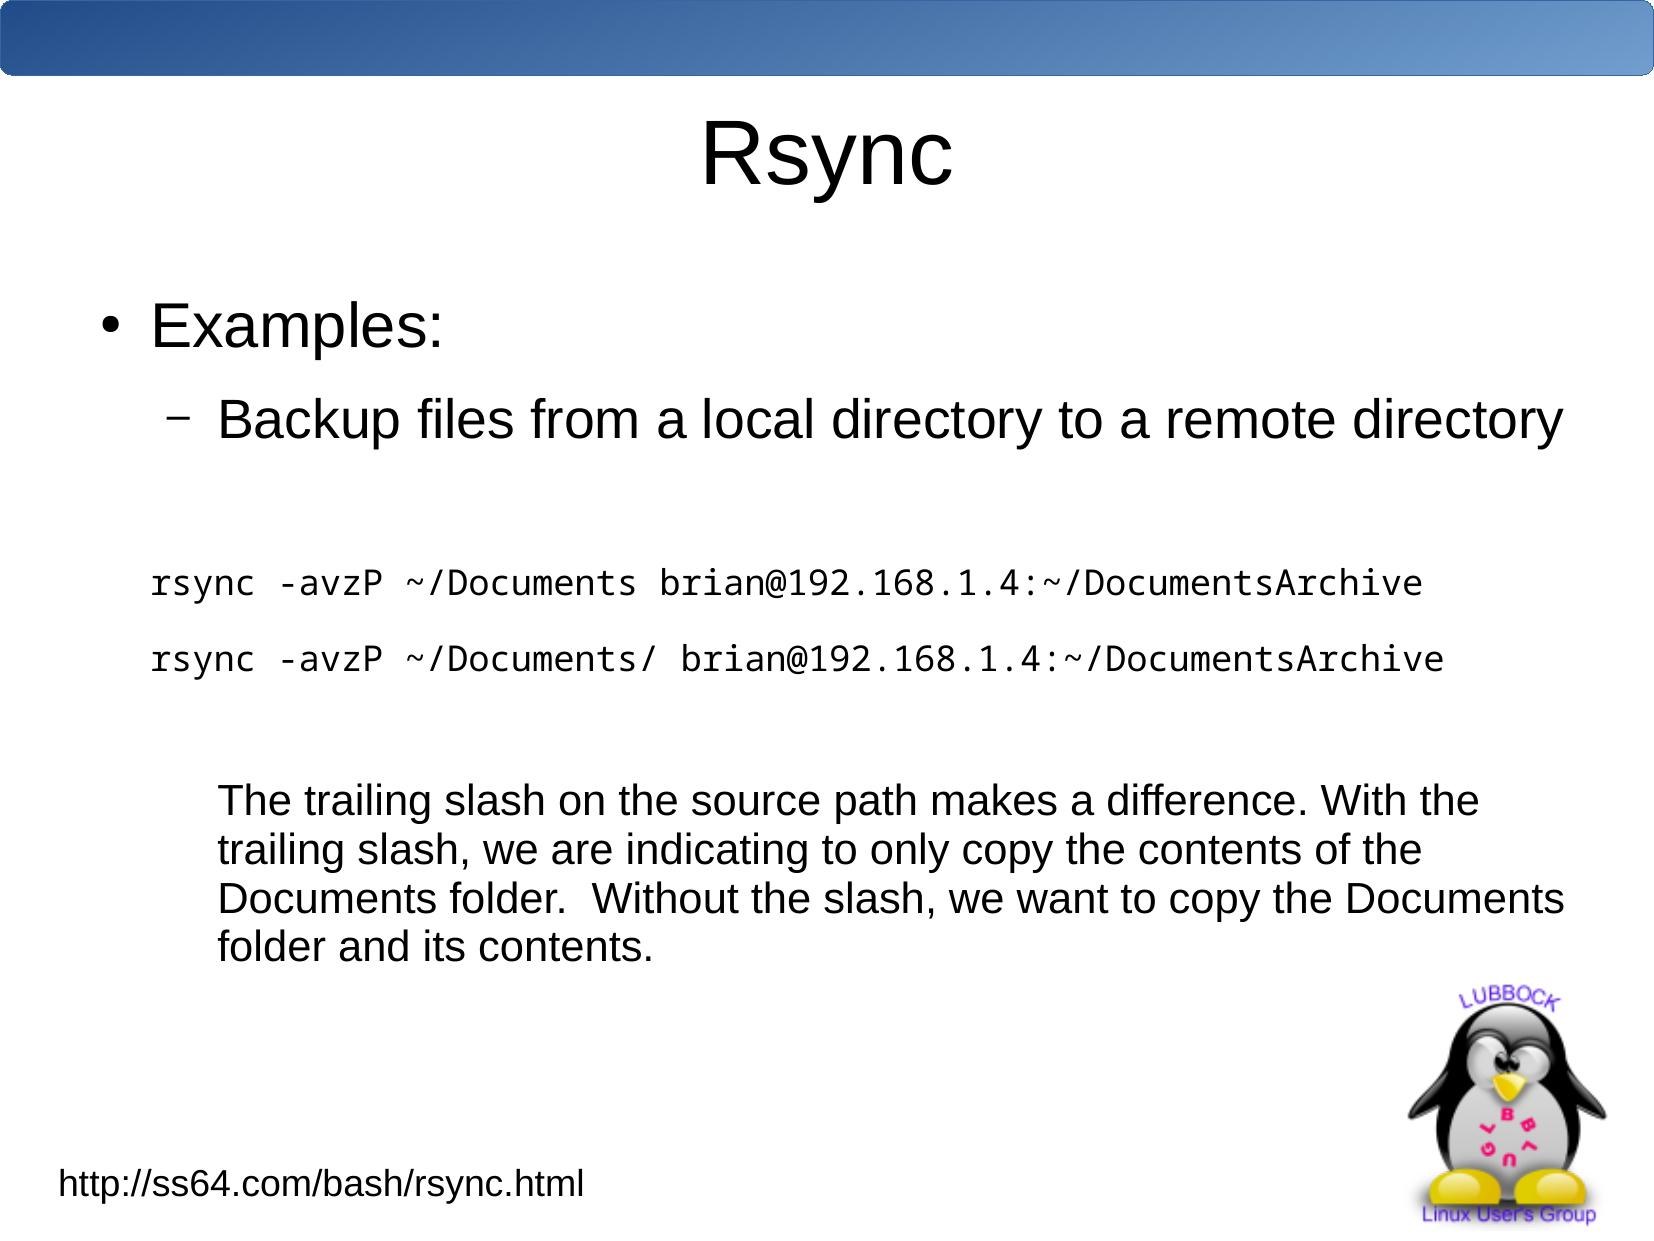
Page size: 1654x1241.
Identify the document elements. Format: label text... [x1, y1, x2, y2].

title Rsync [82, 76, 1571, 257]
text_box [807, 633, 850, 705]
text_box http://ss64.com/bash/rsync.html [43, 1155, 601, 1212]
text_box [0, 0, 1654, 76]
list Examples: Backup files from a local directory to a remote directory rsync -avzP ~/Documents brian@192.168.1.4:~/DocumentsArchive rsync -avzP ~/Documents/ brian@192.168.1.4:~/DocumentsArchive The trailing slash on the source path makes a difference. With the trailing slash, we are indicating to only copy the contents of the Documents folder. Without the slash, we want to copy the Documents folder and its contents. [82, 290, 1571, 1010]
picture [1380, 974, 1636, 1231]
